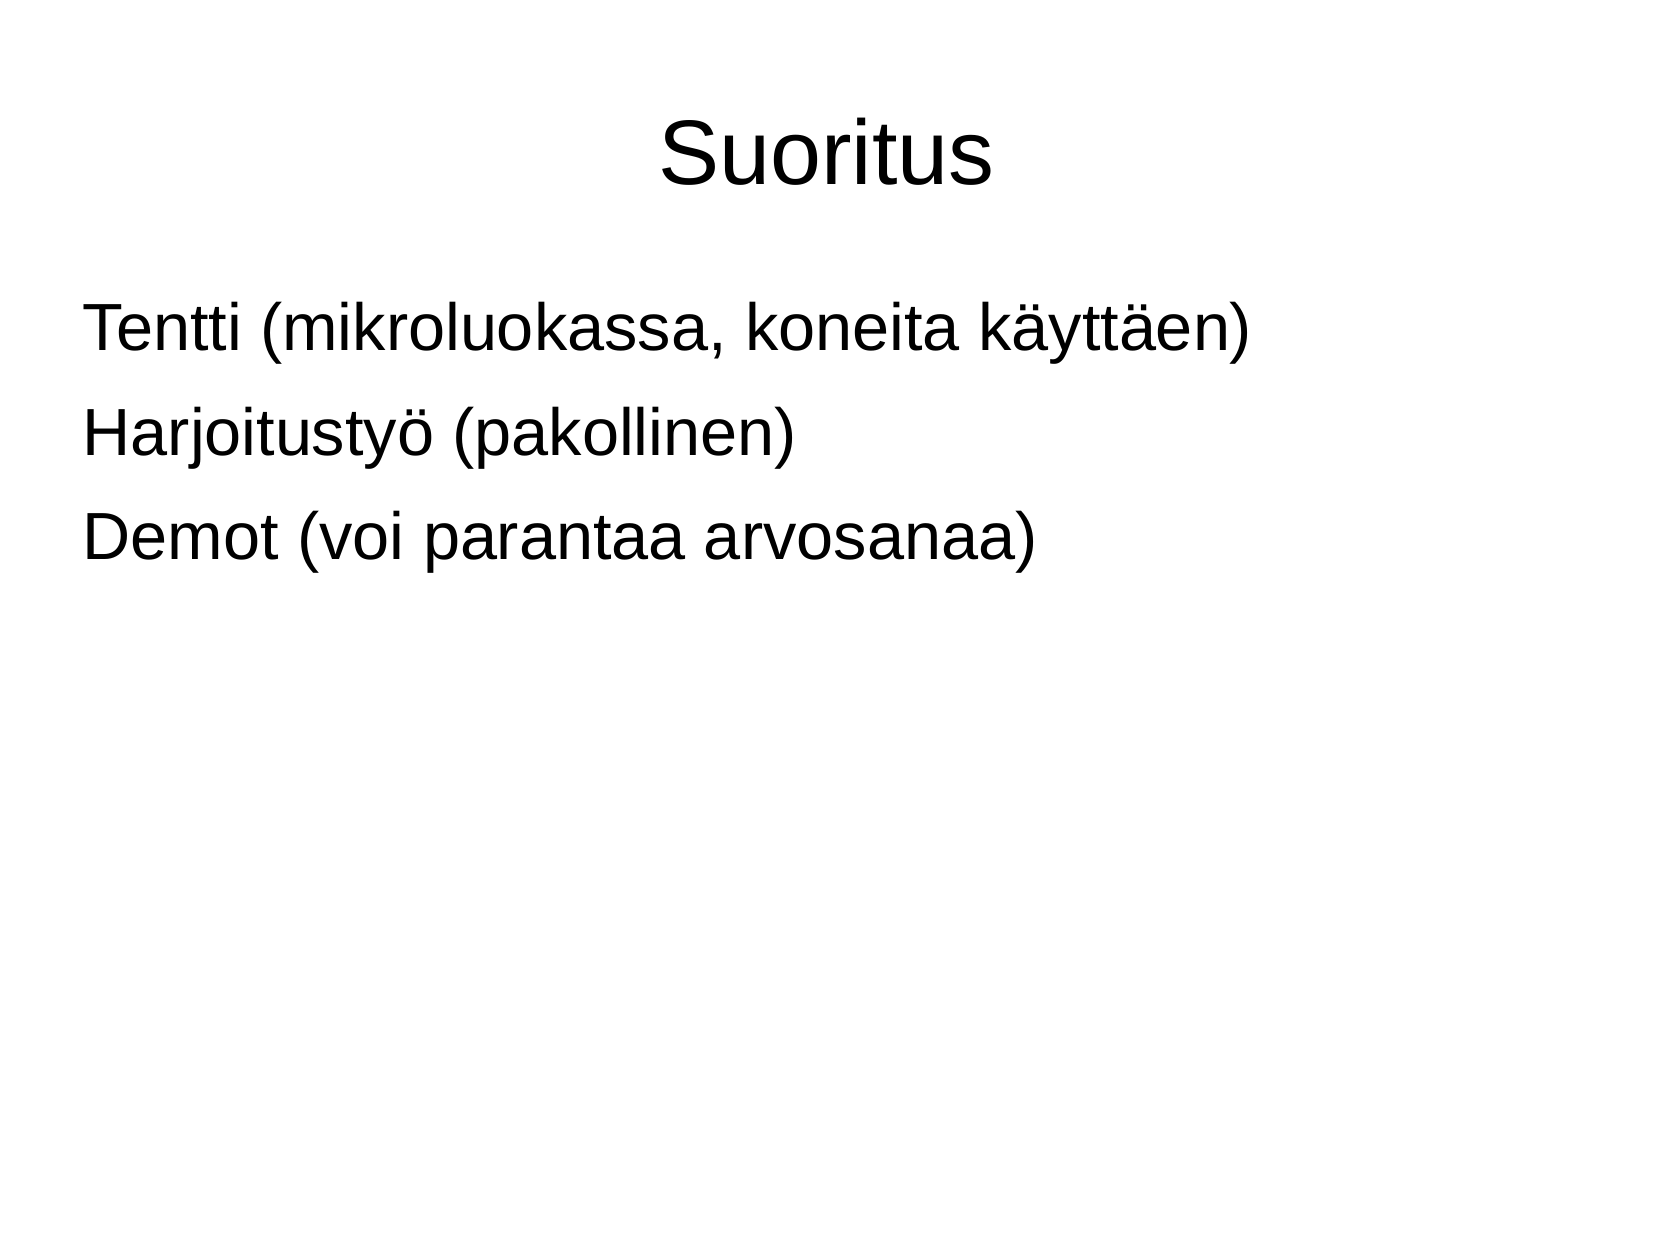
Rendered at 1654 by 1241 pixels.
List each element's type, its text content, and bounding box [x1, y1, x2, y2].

title Suoritus [82, 56, 1571, 250]
list Tentti (mikroluokassa, koneita käyttäen) Harjoitustyö (pakollinen) Demot (voi parantaa arvosanaa) [82, 290, 1571, 1094]
